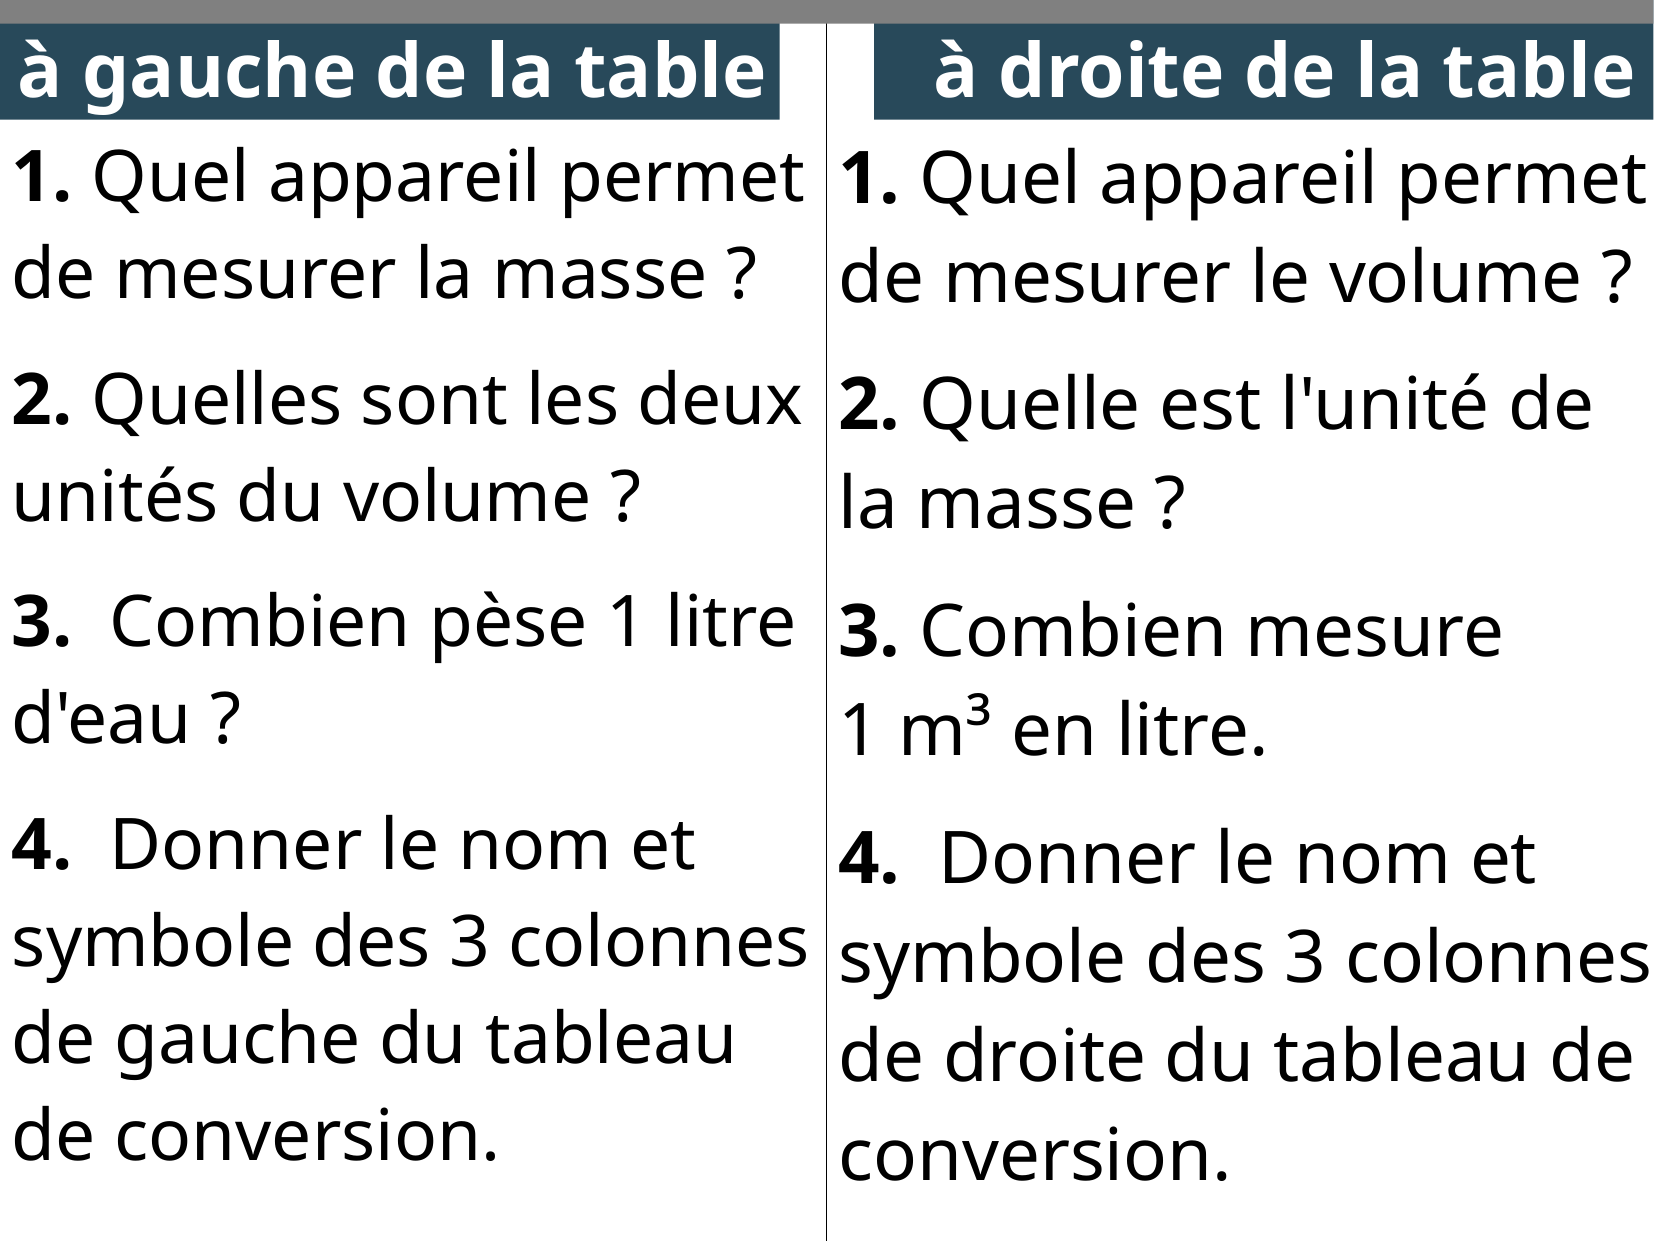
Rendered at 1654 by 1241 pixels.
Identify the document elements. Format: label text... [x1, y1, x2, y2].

list 1. Quel appareil permet de mesurer la masse ? 2. Quelles sont les deux unités du volume ? 3. Combien pèse 1 litre d'eau ? 4. Donner le nom et symbole des 3 colonnes de gauche du tableau de conversion. [11, 125, 815, 1241]
text_box [0, 0, 1654, 24]
list 1. Quel appareil permet de mesurer le volume ? 2. Quelle est l'unité de la masse ? 3. Combien mesure 1 m³ en litre. 4. Donner le nom et symbole des 3 colonnes de droite du tableau de conversion. [838, 125, 1654, 1241]
title à droite de la table [874, 24, 1654, 120]
title à gauche de la table [0, 24, 780, 120]
